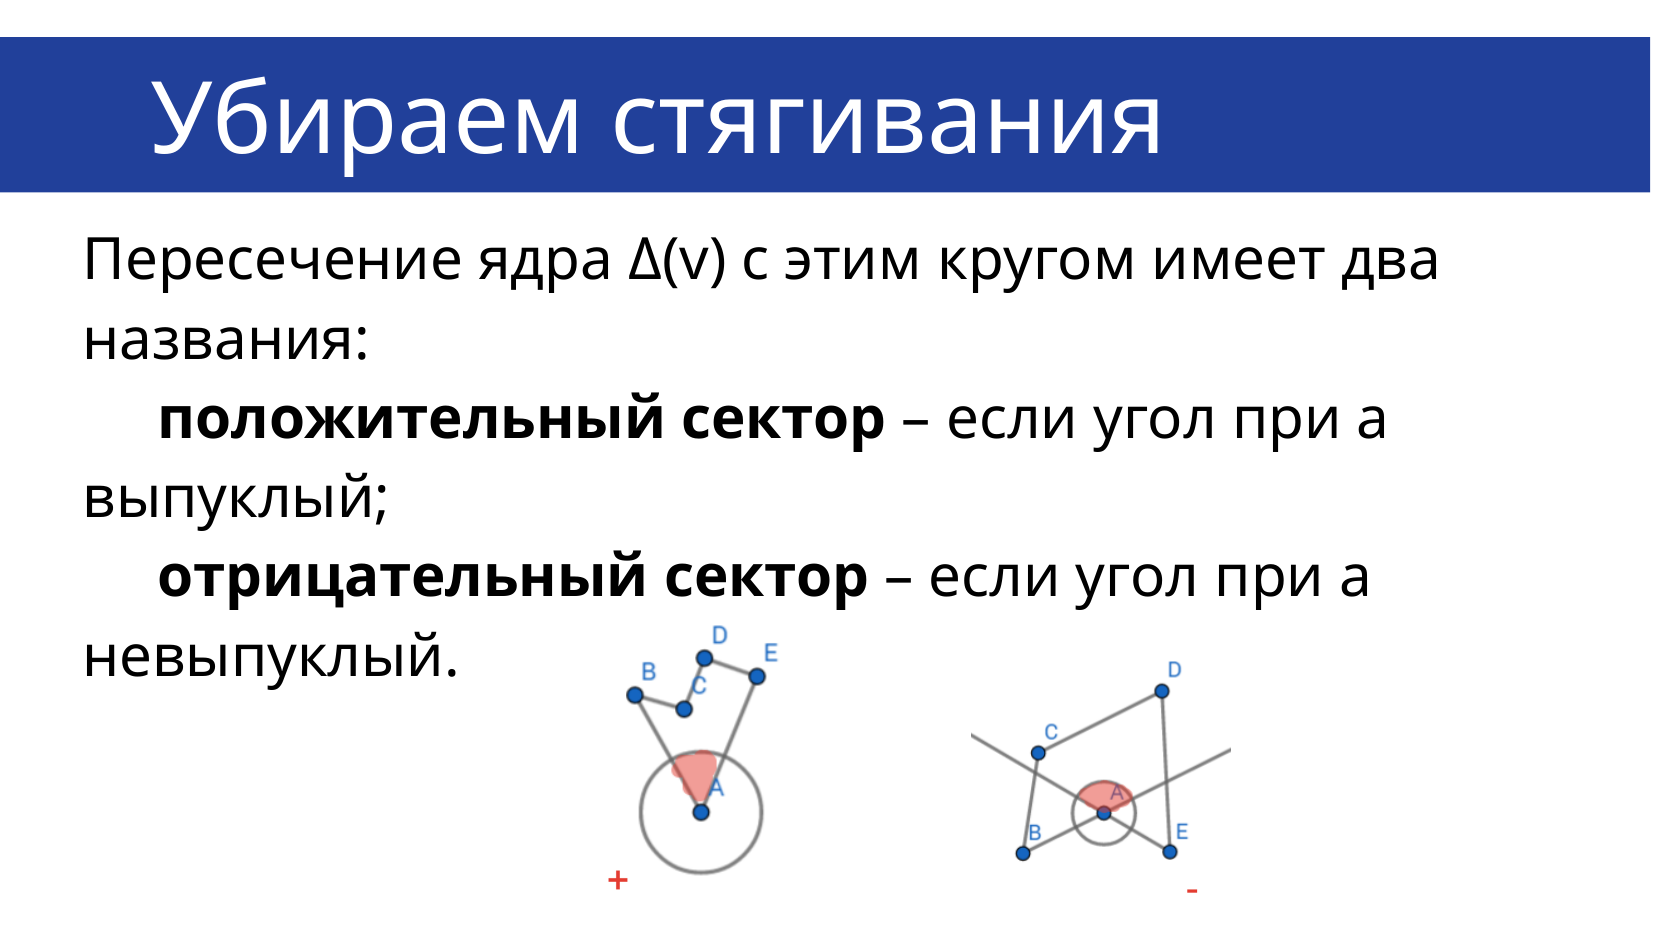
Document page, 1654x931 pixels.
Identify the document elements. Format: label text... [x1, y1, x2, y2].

title Убираем стягивания [0, 37, 1651, 193]
picture [571, 603, 826, 931]
picture [971, 625, 1231, 931]
subtitle Пересечение ядра Δ(v) с этим кругом имеет два названия: положительный сектор – если угол при a выпуклый; отрицательный сектор – если угол при a невыпуклый. [82, 217, 1576, 773]
